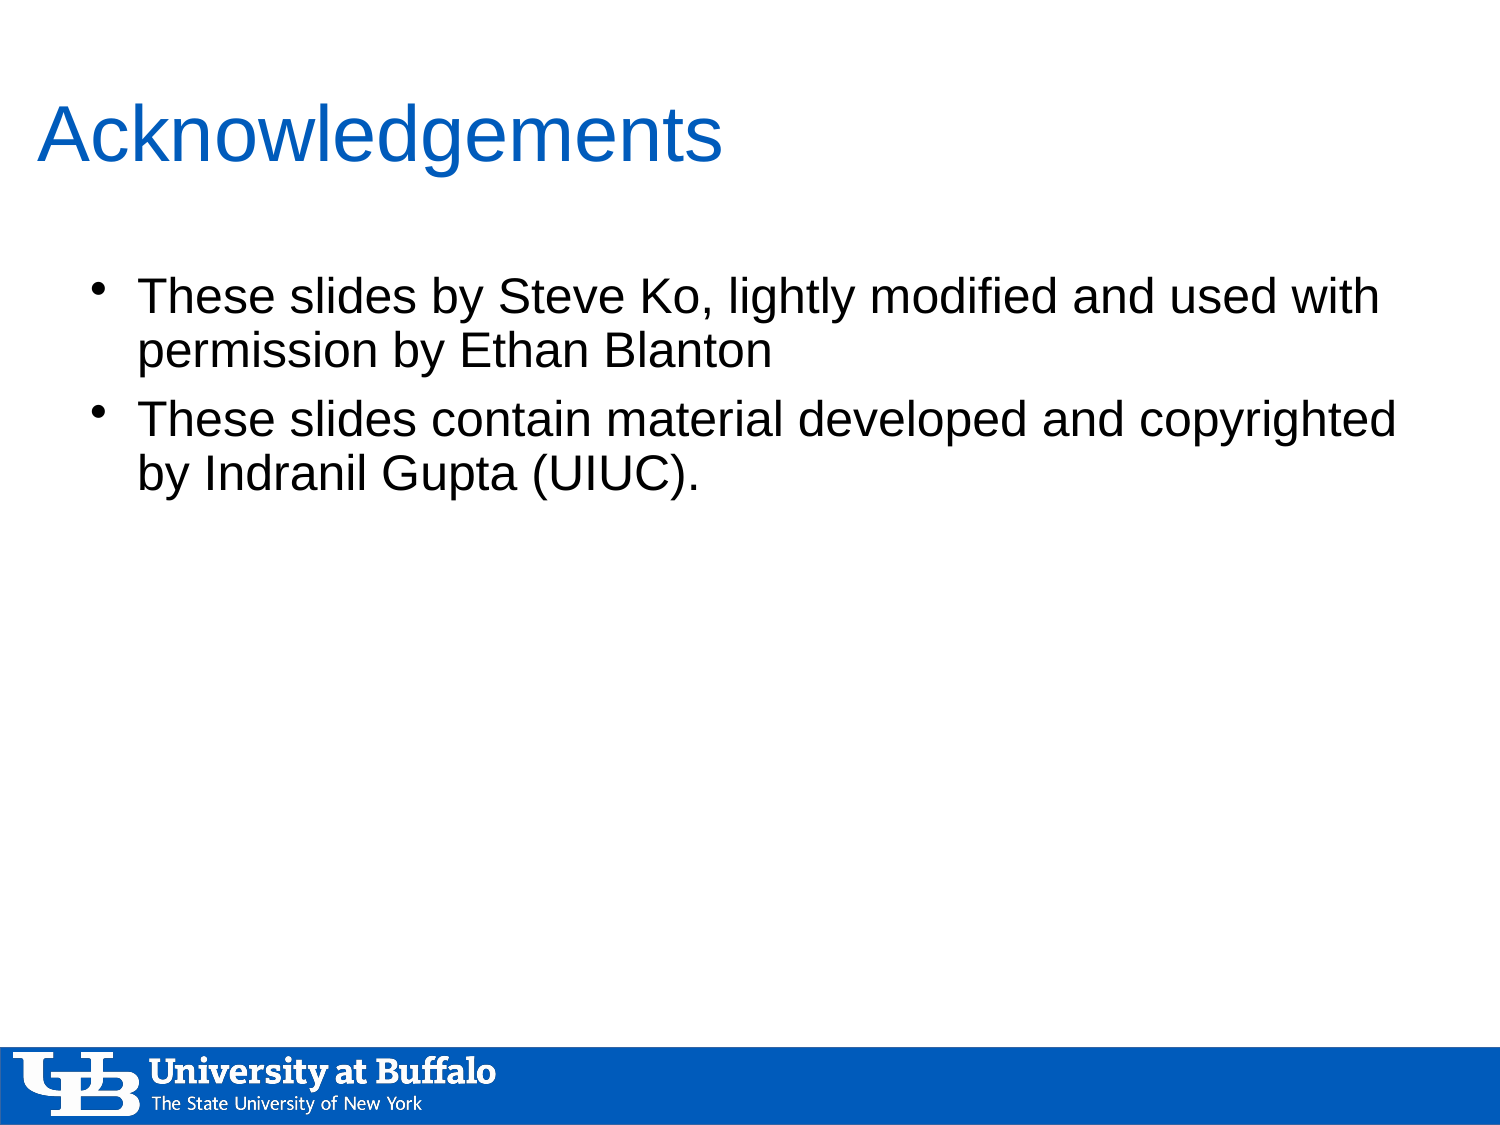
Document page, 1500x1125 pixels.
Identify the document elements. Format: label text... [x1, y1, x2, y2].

list These slides by Steve Ko, lightly modified and used with permission by Ethan Blanton These slides contain material developed and copyrighted by Indranil Gupta (UIUC). [75, 263, 1425, 916]
title Acknowledgements [37, 40, 1388, 228]
picture [13, 1052, 496, 1116]
